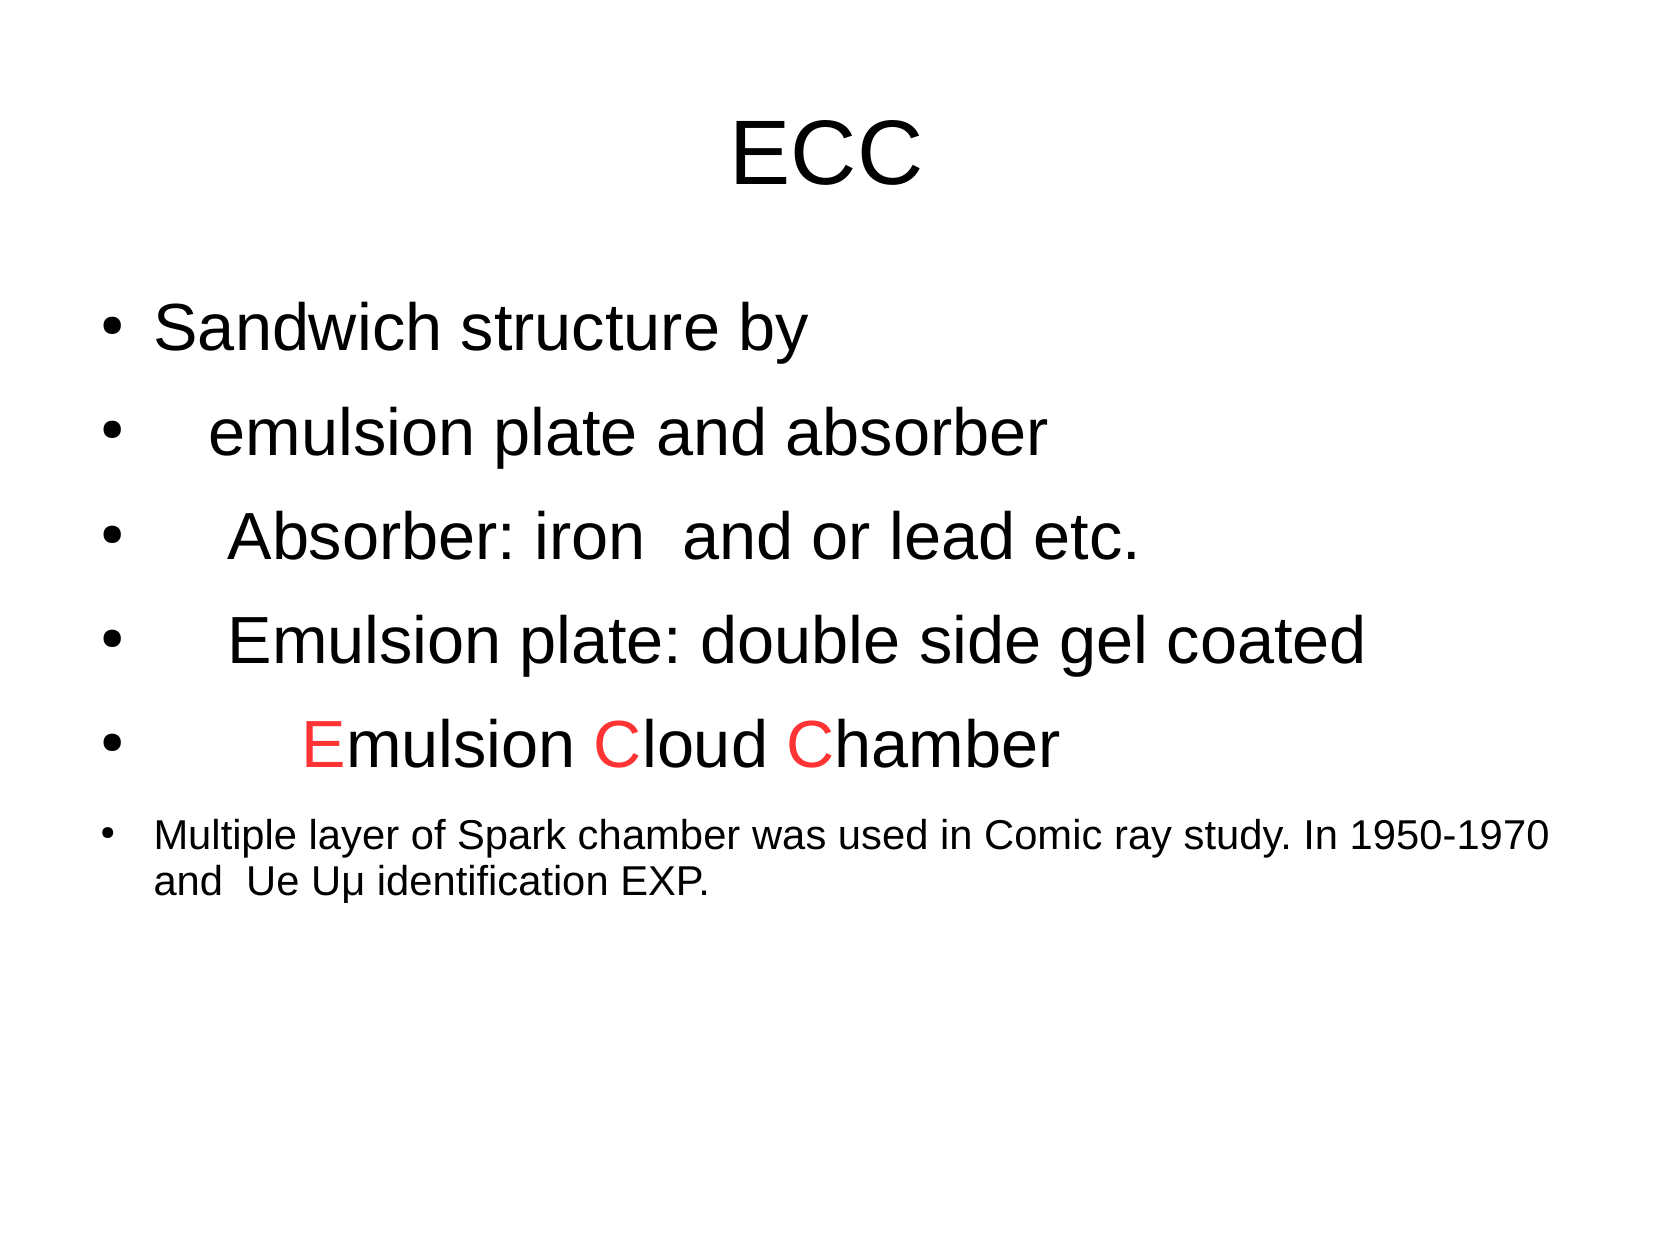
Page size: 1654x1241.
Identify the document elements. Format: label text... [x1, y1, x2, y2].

list Sandwich structure by emulsion plate and absorber Absorber: iron and or lead etc. Emulsion plate: double side gel coated Emulsion Cloud Chamber Multiple layer of Spark chamber was used in Comic ray study. In 1950-1970 and Ue Uμ identification EXP. [82, 290, 1571, 1109]
title ECC [82, 49, 1571, 257]
